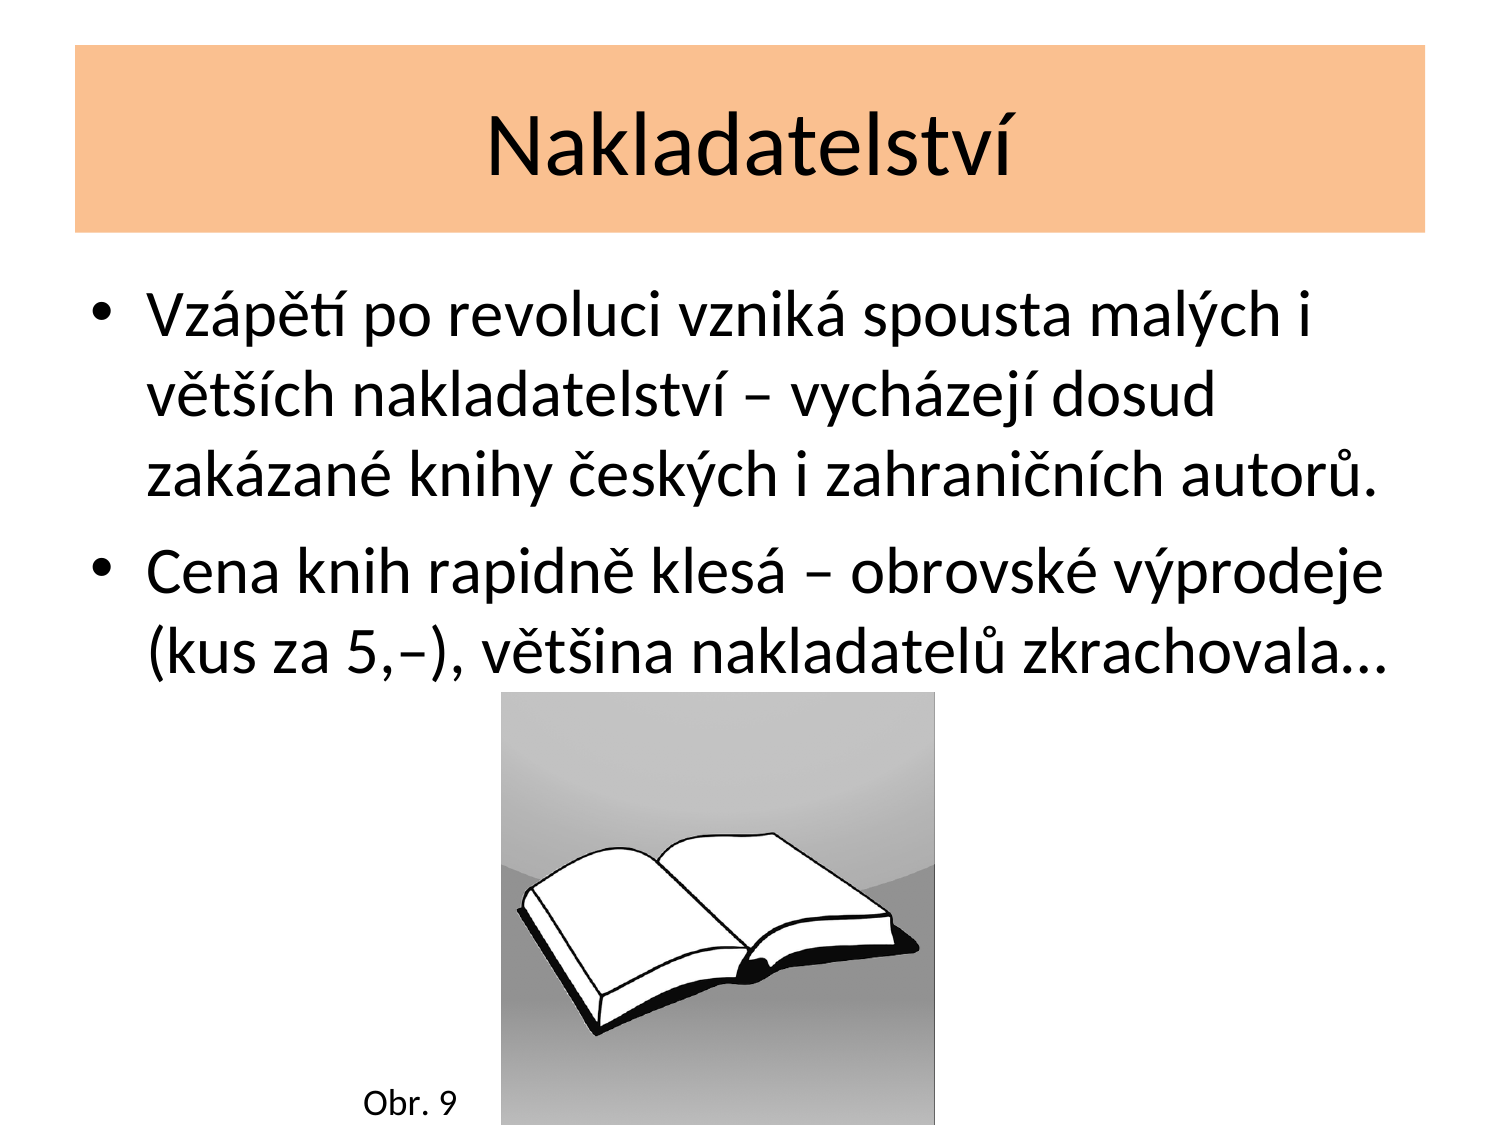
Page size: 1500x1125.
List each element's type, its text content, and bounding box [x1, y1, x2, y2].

text_box Obr. 9 [348, 1070, 479, 1125]
picture [501, 692, 935, 1125]
title Nakladatelství [75, 45, 1426, 233]
list Vzápětí po revoluci vzniká spousta malých i větších nakladatelství – vycházejí dosud zakázané knihy českých i zahraničních autorů. Cena knih rapidně klesá – obrovské výprodeje (kus za 5,–), většina nakladatelů zkrachovala… [75, 262, 1426, 1006]
